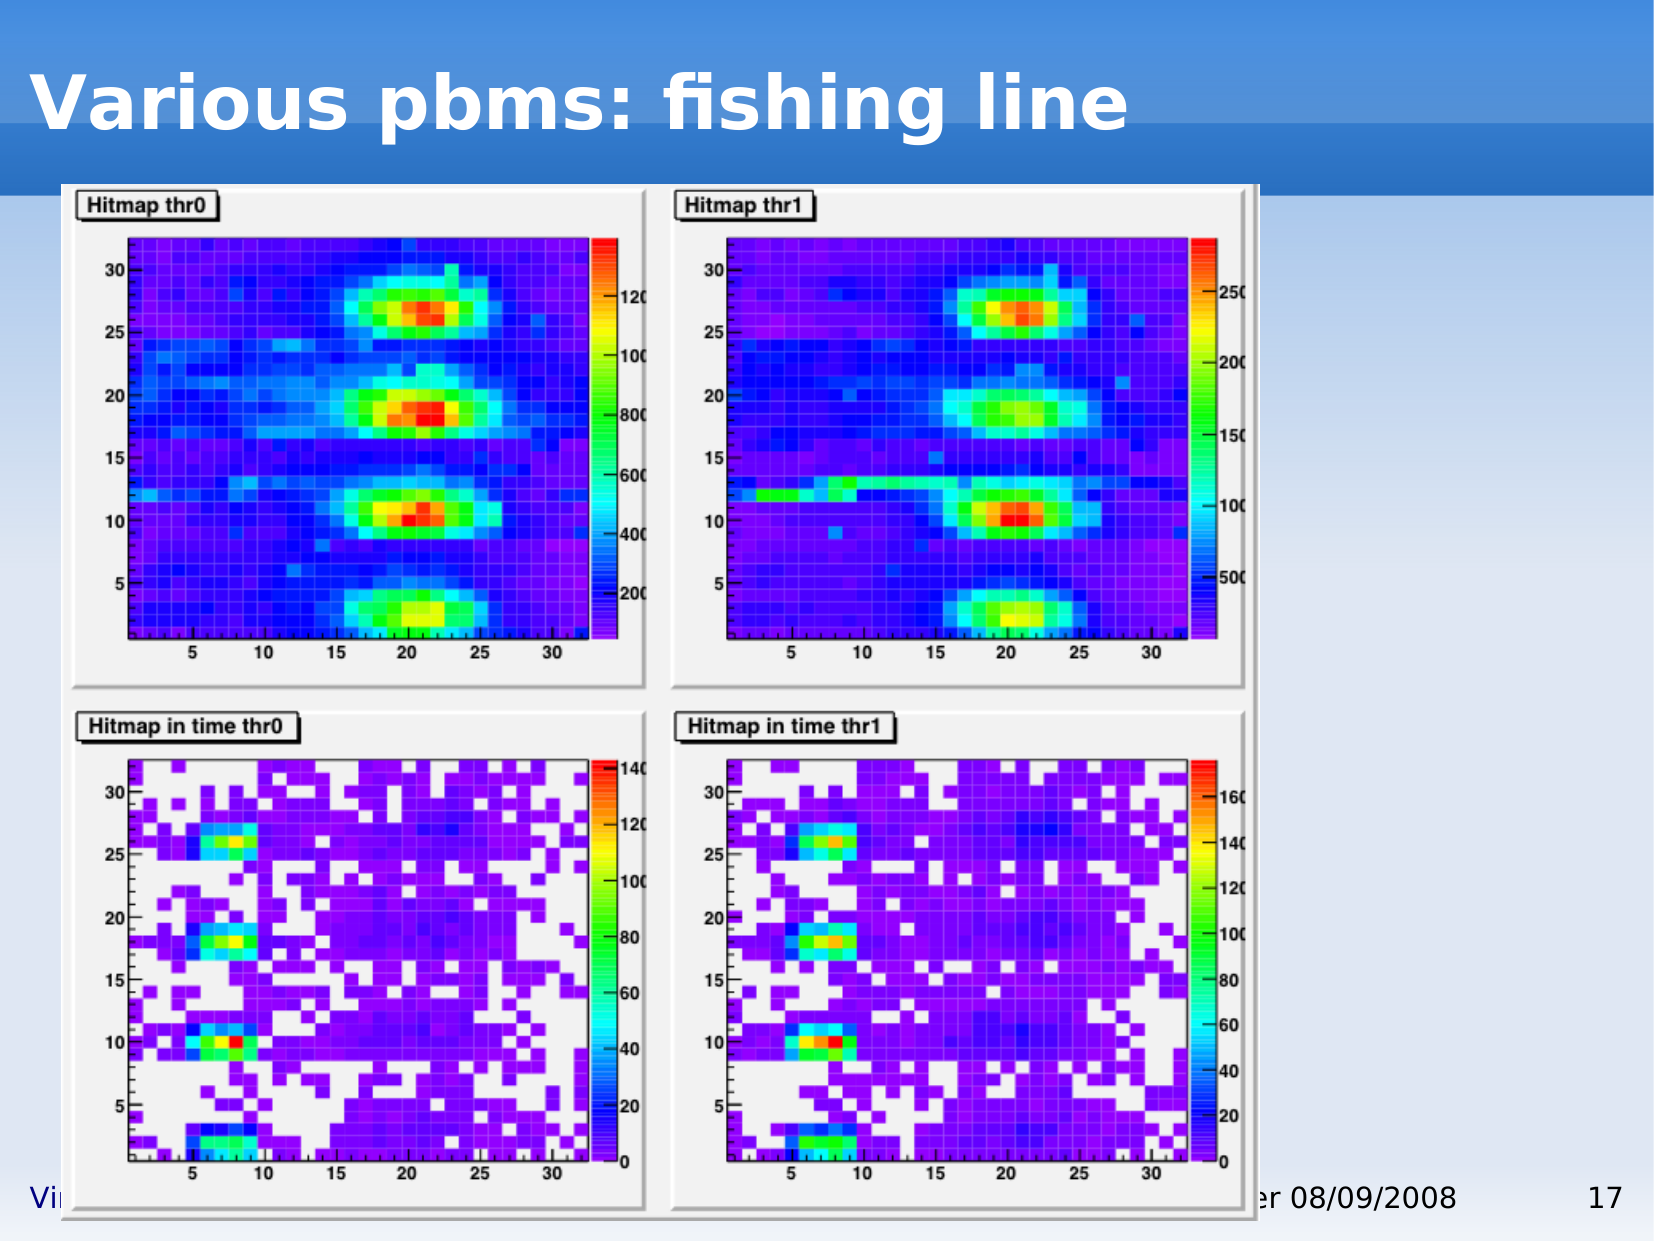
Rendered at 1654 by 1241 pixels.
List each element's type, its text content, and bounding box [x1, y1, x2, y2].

title Various pbms: fishing line [29, 0, 1654, 207]
picture [0, 0, 1654, 1241]
